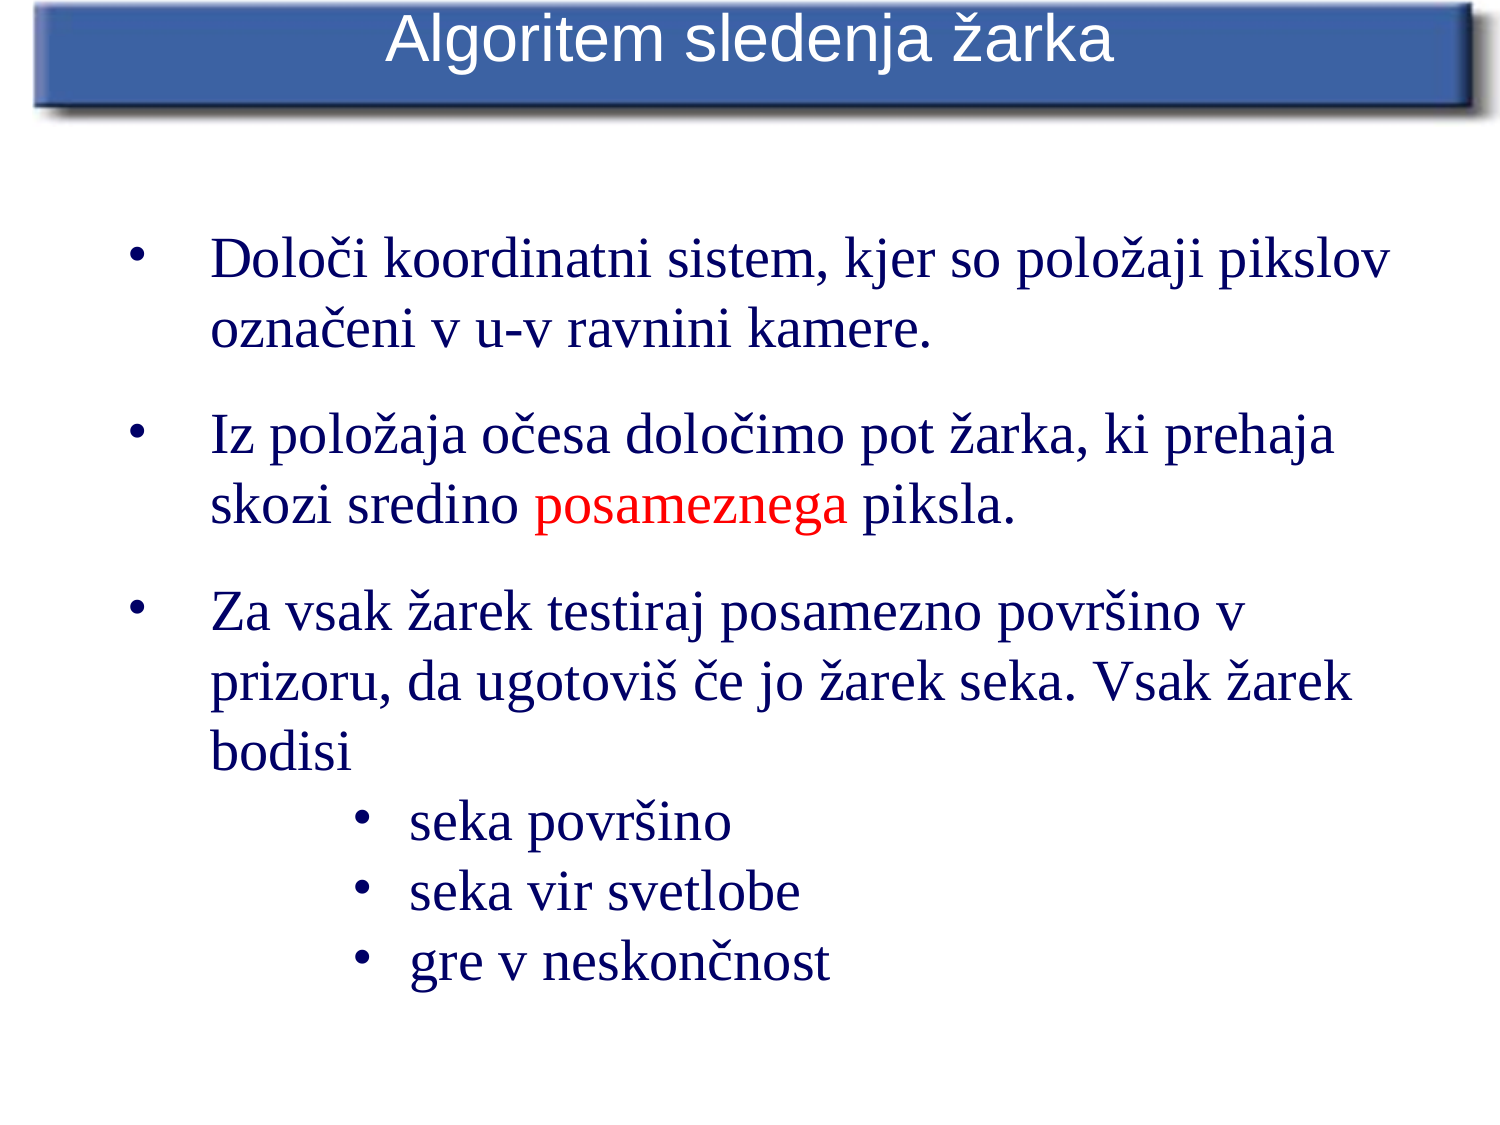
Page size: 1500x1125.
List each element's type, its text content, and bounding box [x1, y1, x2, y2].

text_box Določi koordinatni sistem, kjer so položaji pikslov označeni v u-v ravnini kamere. Iz položaja očesa določimo pot žarka, ki prehaja skozi sredino posameznega piksla. Za vsak žarek testiraj posamezno površino v prizoru, da ugotoviš če jo žarek seka. Vsak žarek bodisi seka površino seka vir svetlobe gre v neskončnost [112, 211, 1426, 1000]
picture [32, 0, 1500, 127]
title Algoritem sledenja žarka [112, 0, 1388, 82]
